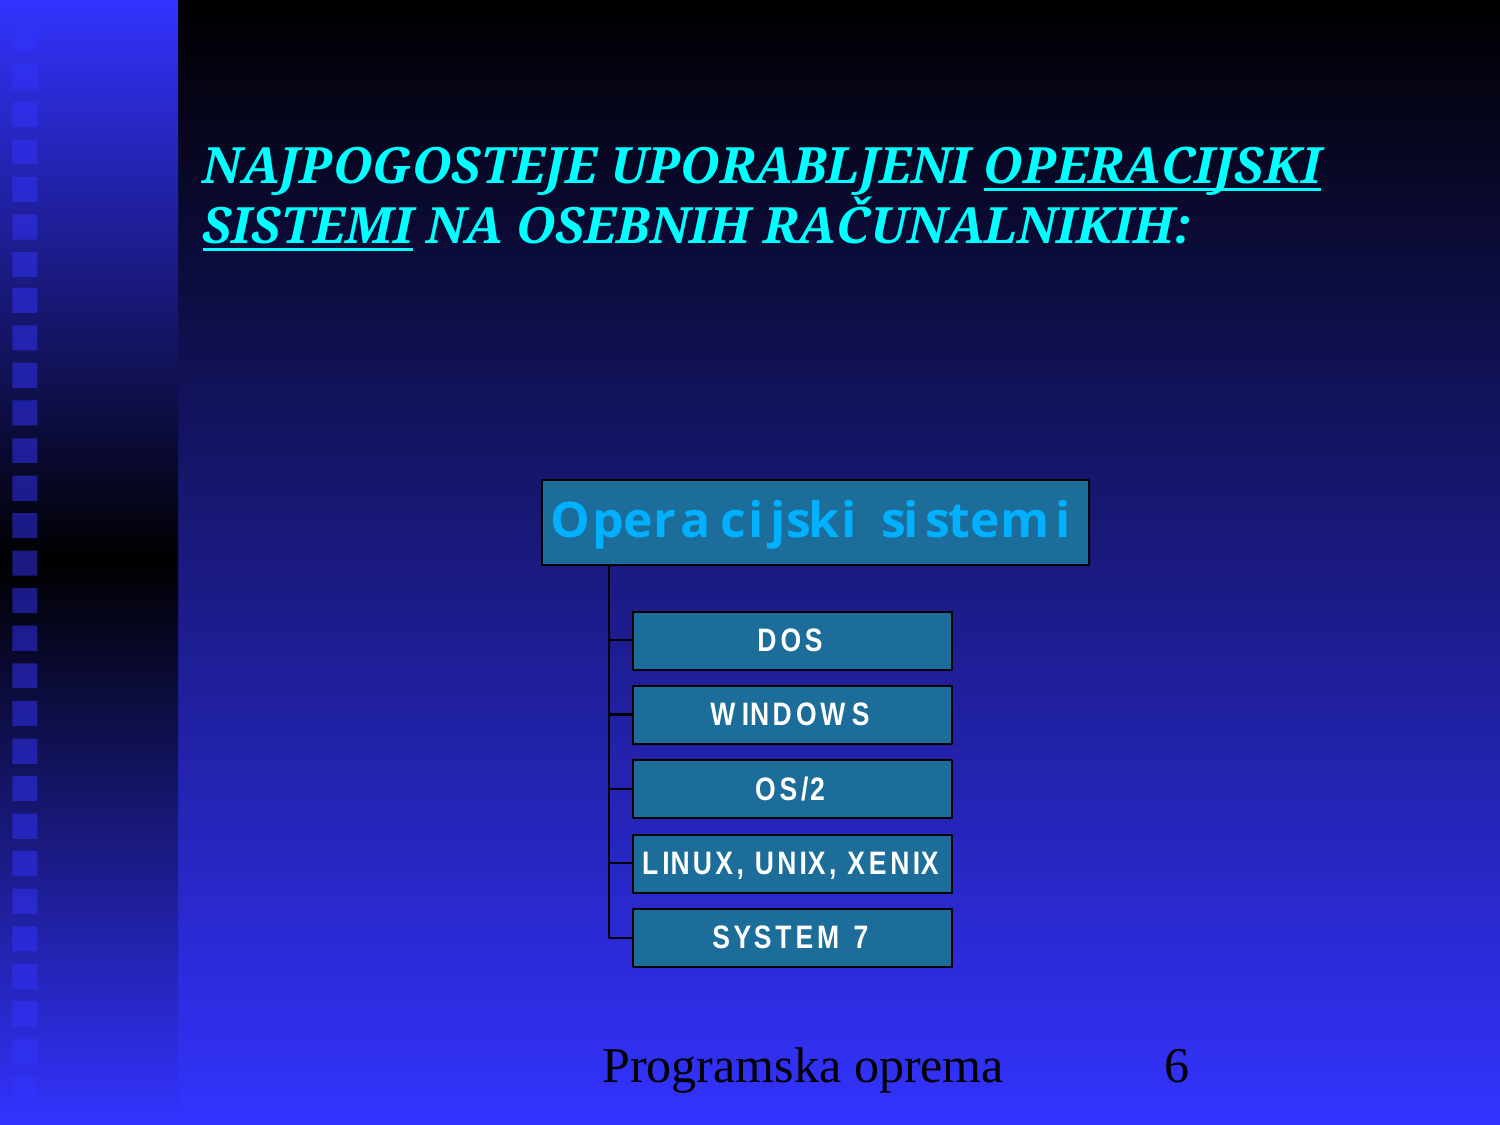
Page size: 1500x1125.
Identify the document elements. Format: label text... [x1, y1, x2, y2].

chart [537, 476, 1093, 972]
title NAJPOGOSTEJE UPORABLJENI OPERACIJSKI SISTEMI NA OSEBNIH RAČUNALNIKIH: [187, 99, 1463, 288]
